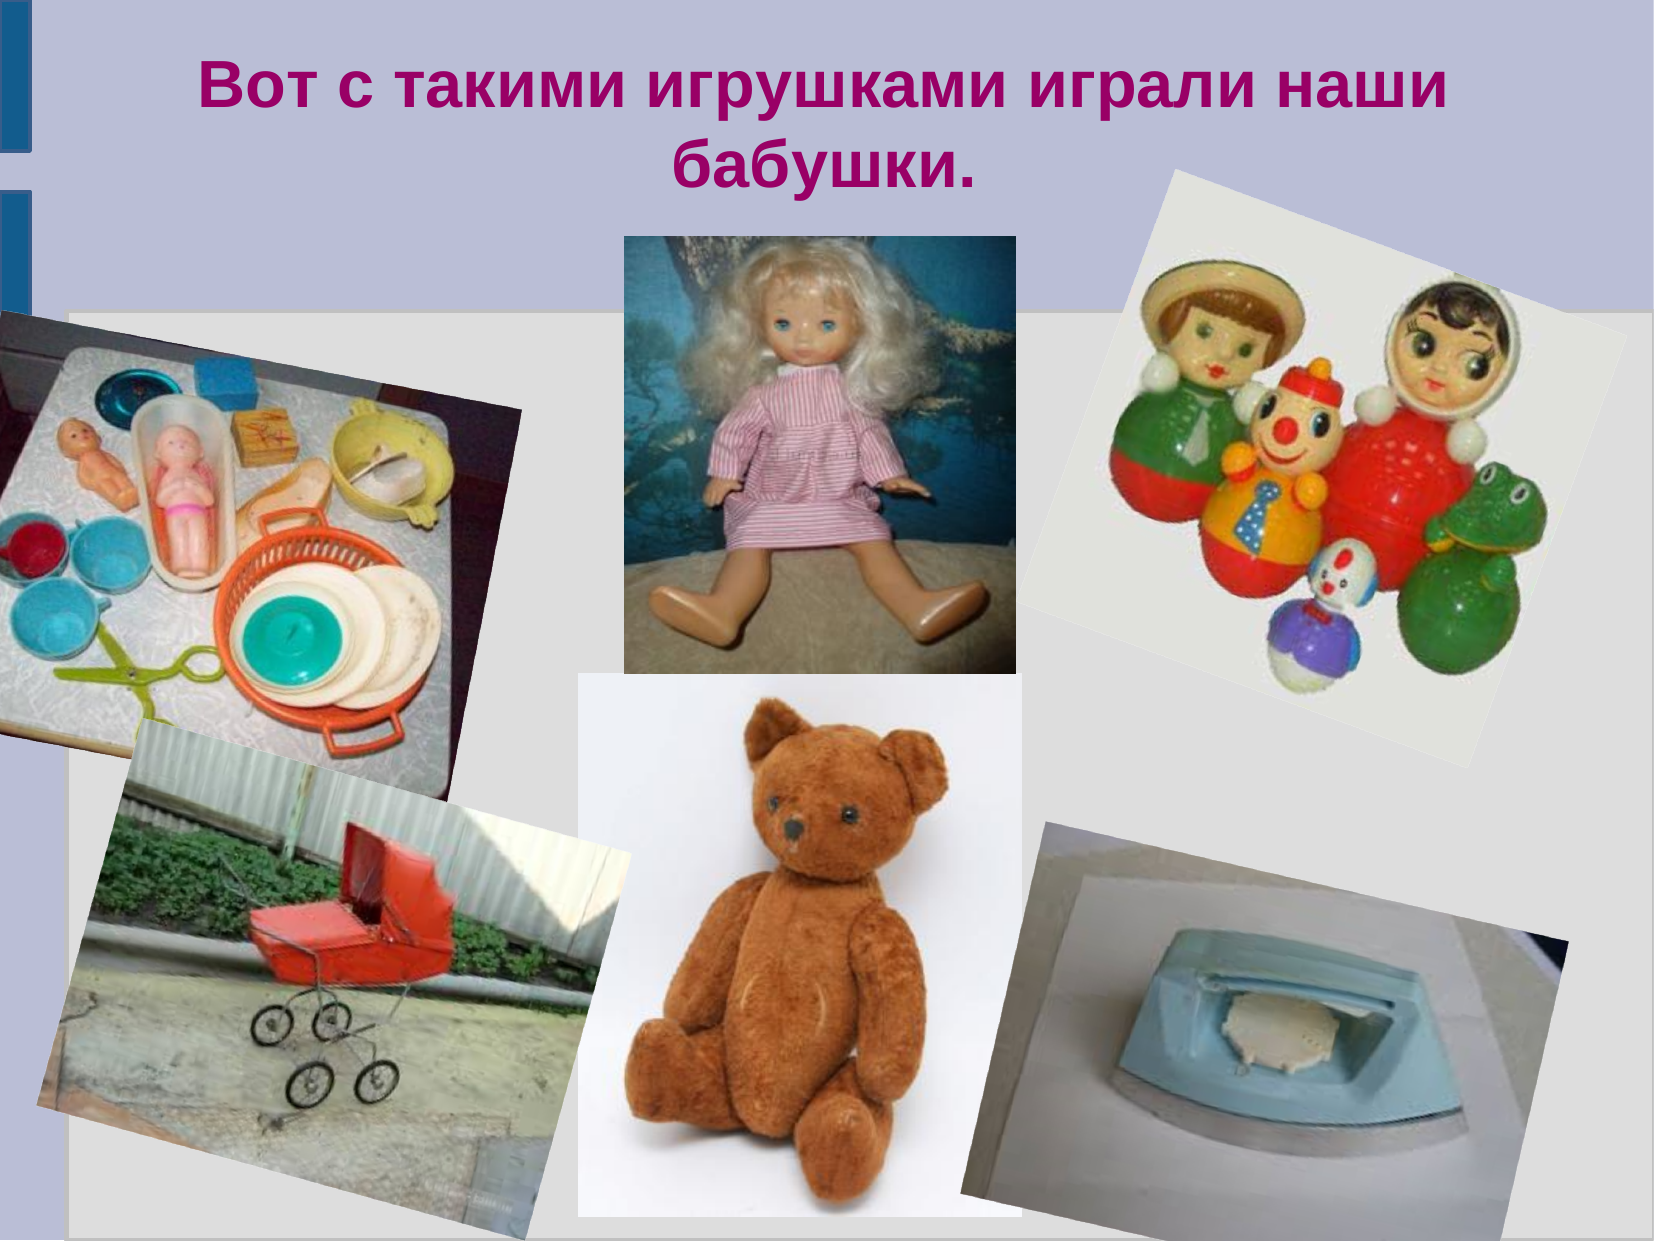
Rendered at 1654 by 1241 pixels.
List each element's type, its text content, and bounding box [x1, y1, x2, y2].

title Вот с такими игрушками играли наши бабушки. [118, 17, 1531, 225]
picture [0, 169, 1627, 1241]
